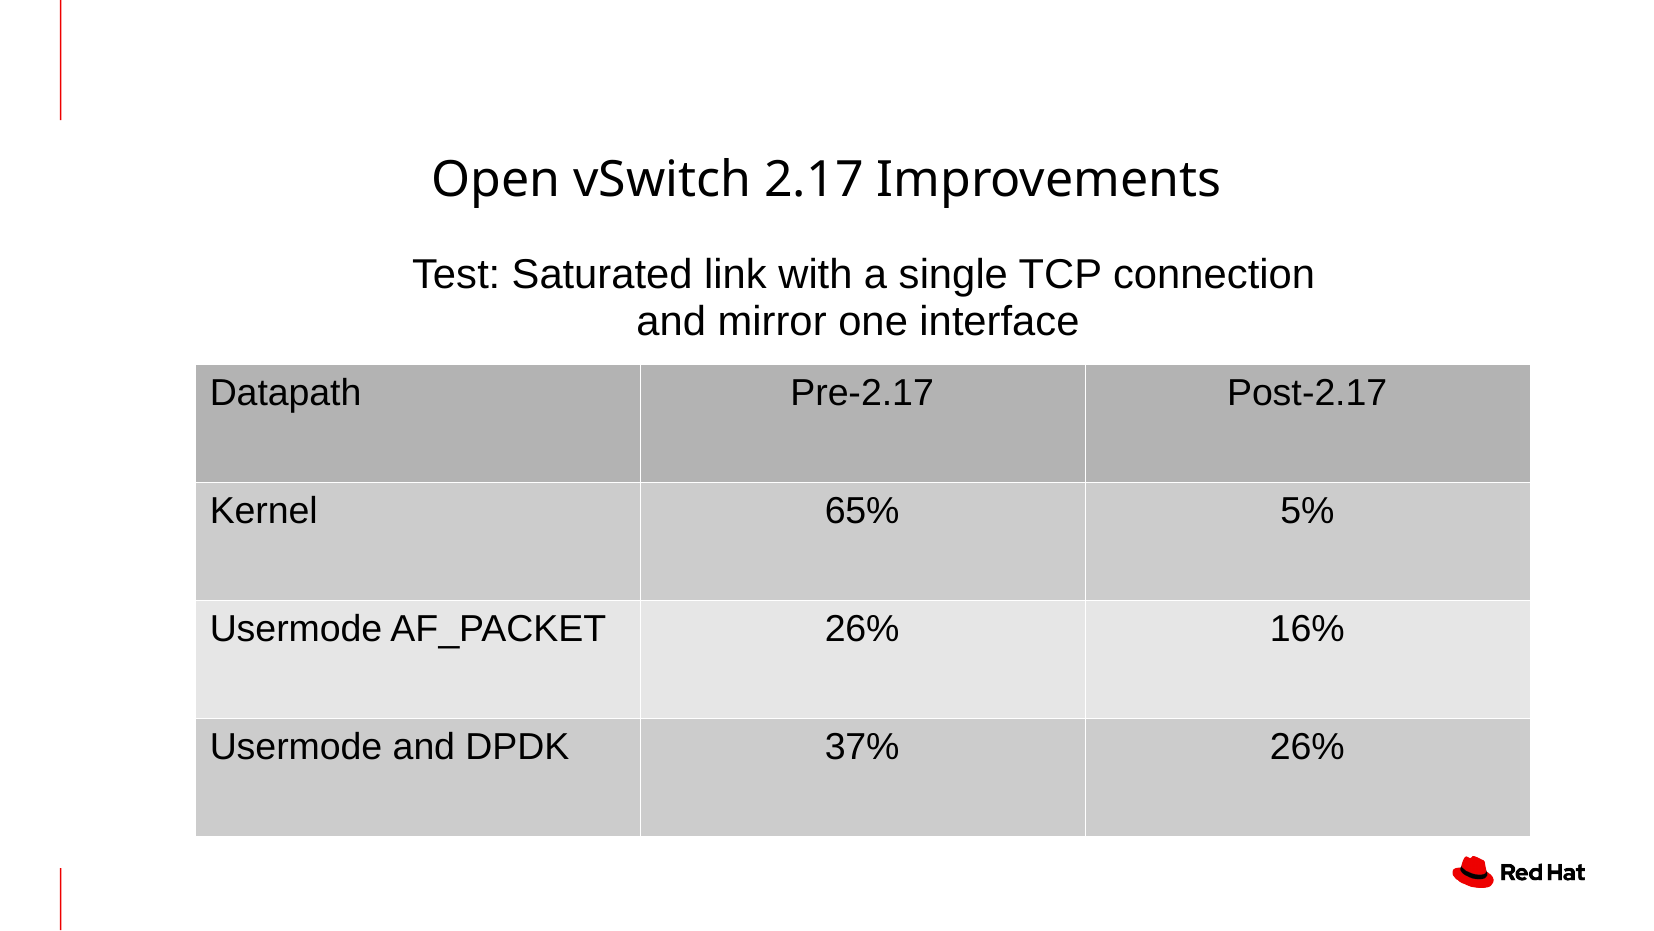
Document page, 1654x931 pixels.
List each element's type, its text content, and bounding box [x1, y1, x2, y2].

table_cell Usermode and DPDK [196, 719, 640, 836]
table_header Post-2.17 [1086, 365, 1530, 482]
table_cell 37% [641, 719, 1085, 836]
table_cell 5% [1086, 483, 1530, 600]
picture [1452, 856, 1585, 888]
table_cell 65% [641, 483, 1085, 600]
title Open vSwitch 2.17 Improvements [237, 128, 1416, 205]
table_cell 26% [1086, 719, 1530, 836]
text_box Test: Saturated link with a single TCP connection and mirror one interface [242, 243, 1486, 352]
table_cell 26% [641, 601, 1085, 718]
table_header Datapath [196, 365, 640, 482]
table_cell Kernel [196, 483, 640, 600]
table_cell 16% [1086, 601, 1530, 718]
table_header Pre-2.17 [641, 365, 1085, 482]
table_cell Usermode AF_PACKET [196, 601, 640, 718]
